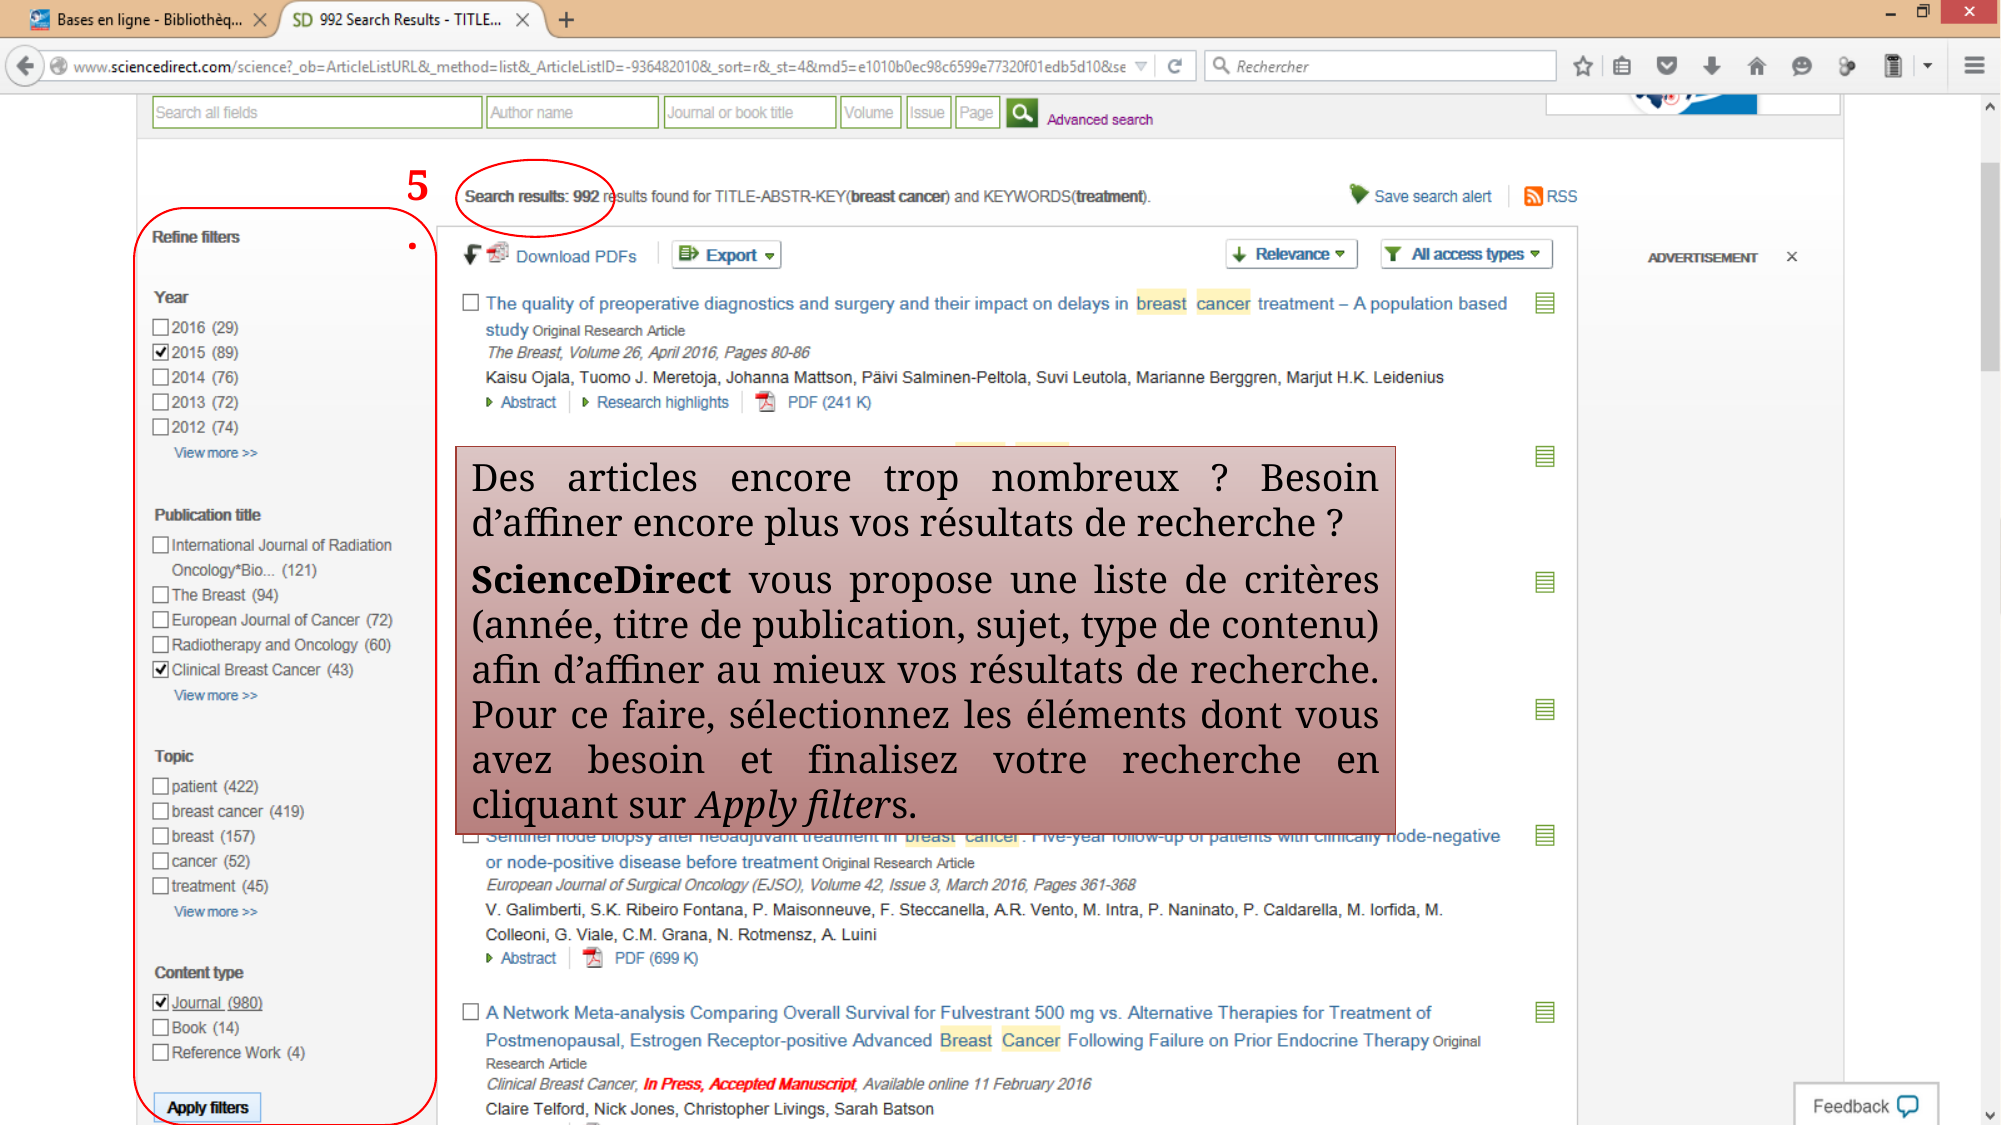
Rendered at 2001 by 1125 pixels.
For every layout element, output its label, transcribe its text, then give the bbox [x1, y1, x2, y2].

text_box 5. [391, 150, 457, 217]
text_box Des articles encore trop nombreux ? Besoin d’affiner encore plus vos résultats de recherche ? ScienceDirect vous propose une liste de critères (année, titre de publication, sujet, type de contenu) afin d’affiner au mieux vos résultats de recherche. Pour ce faire, sélectionnez les éléments dont vous avez besoin et finalisez votre recherche en cliquant sur Apply filters. [456, 446, 1396, 803]
picture [136, 210, 435, 1124]
picture [458, 161, 613, 235]
text_box 5. [391, 210, 410, 217]
picture [0, 0, 2000, 1125]
